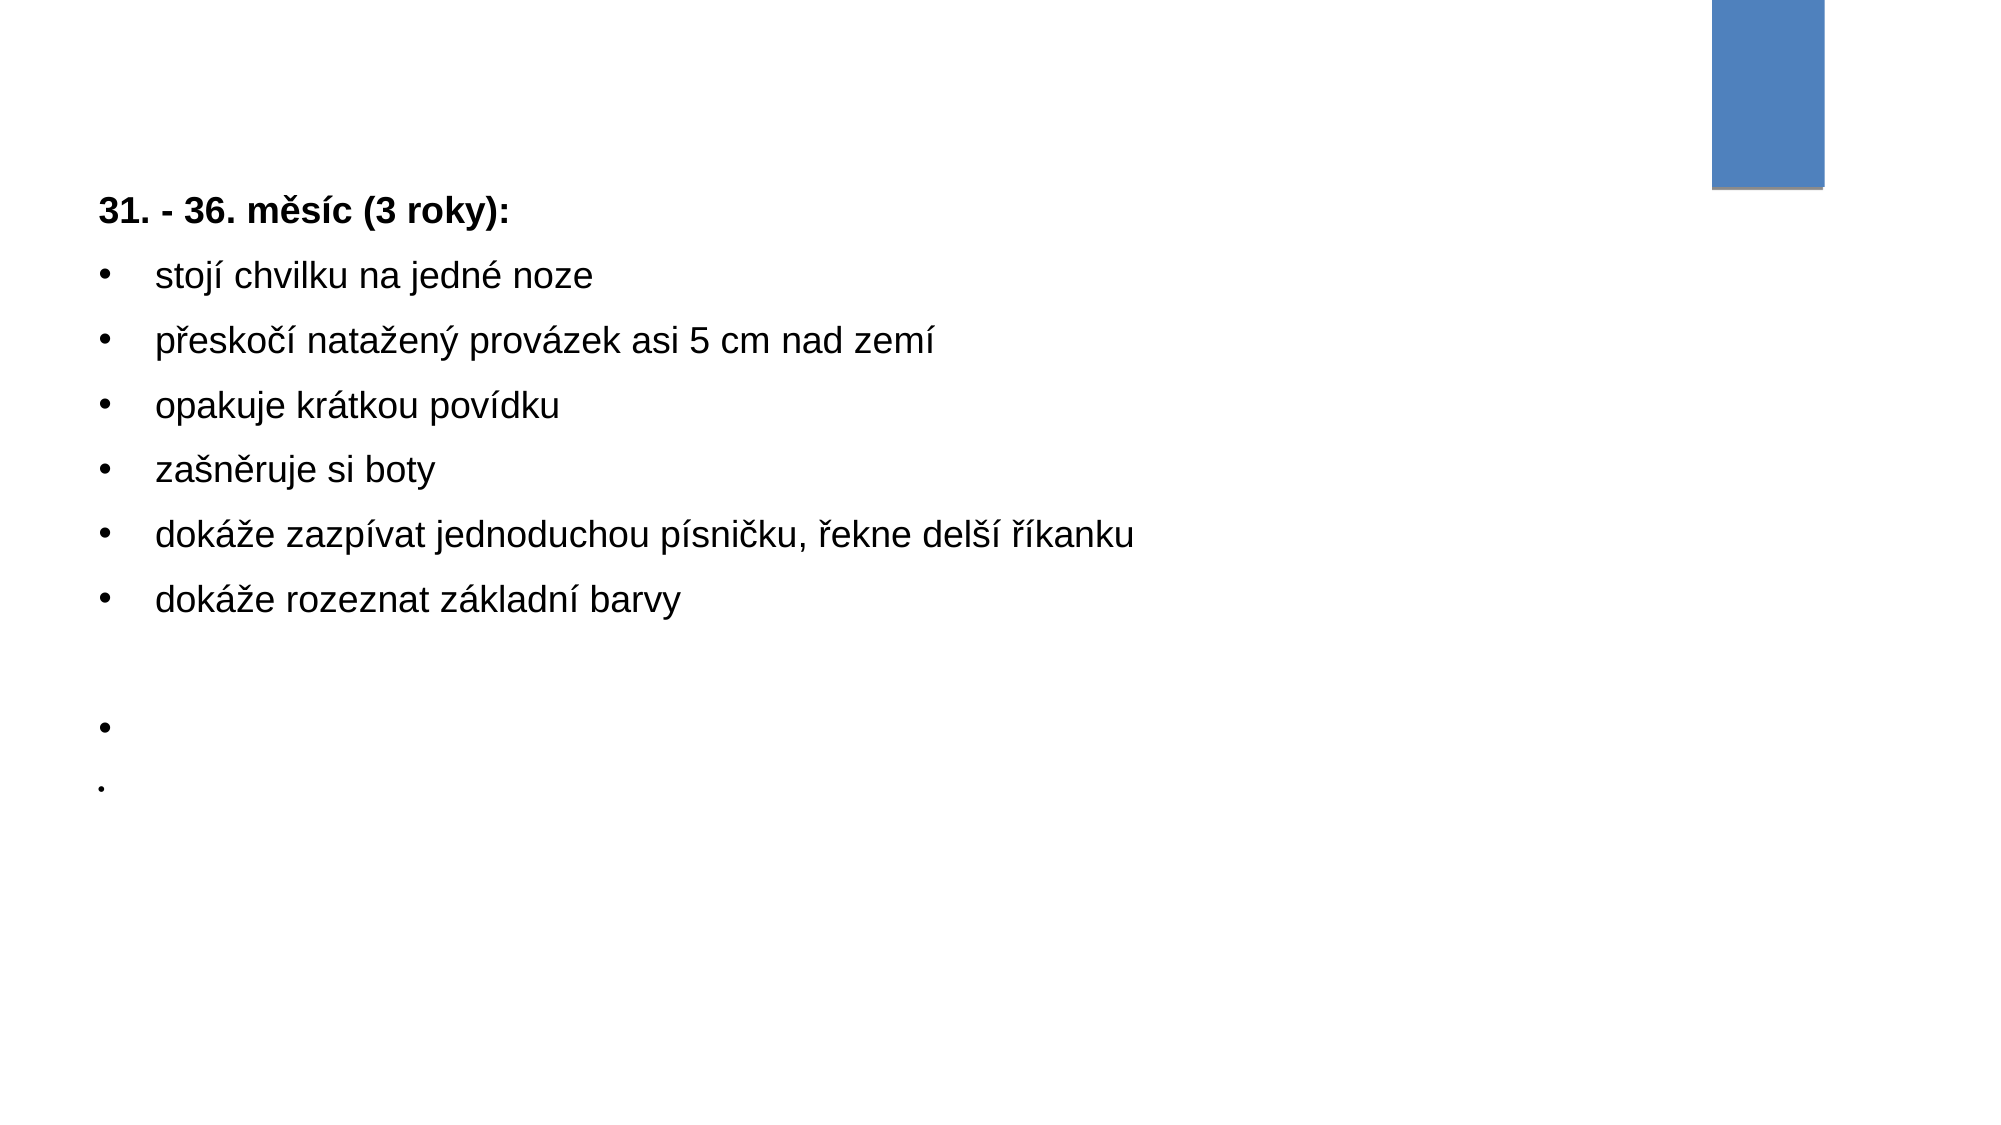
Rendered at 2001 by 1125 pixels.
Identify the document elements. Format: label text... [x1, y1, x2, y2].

text_box 31. - 36. měsíc (3 roky): stojí chvilku na jedné noze přeskočí natažený provázek asi 5 cm nad zemí opakuje krátkou povídku zašněruje si boty dokáže zazpívat jednoduchou písničku, řekne delší říkanku dokáže rozeznat základní barvy [83, 175, 1917, 827]
text_box [122, 0, 1878, 175]
